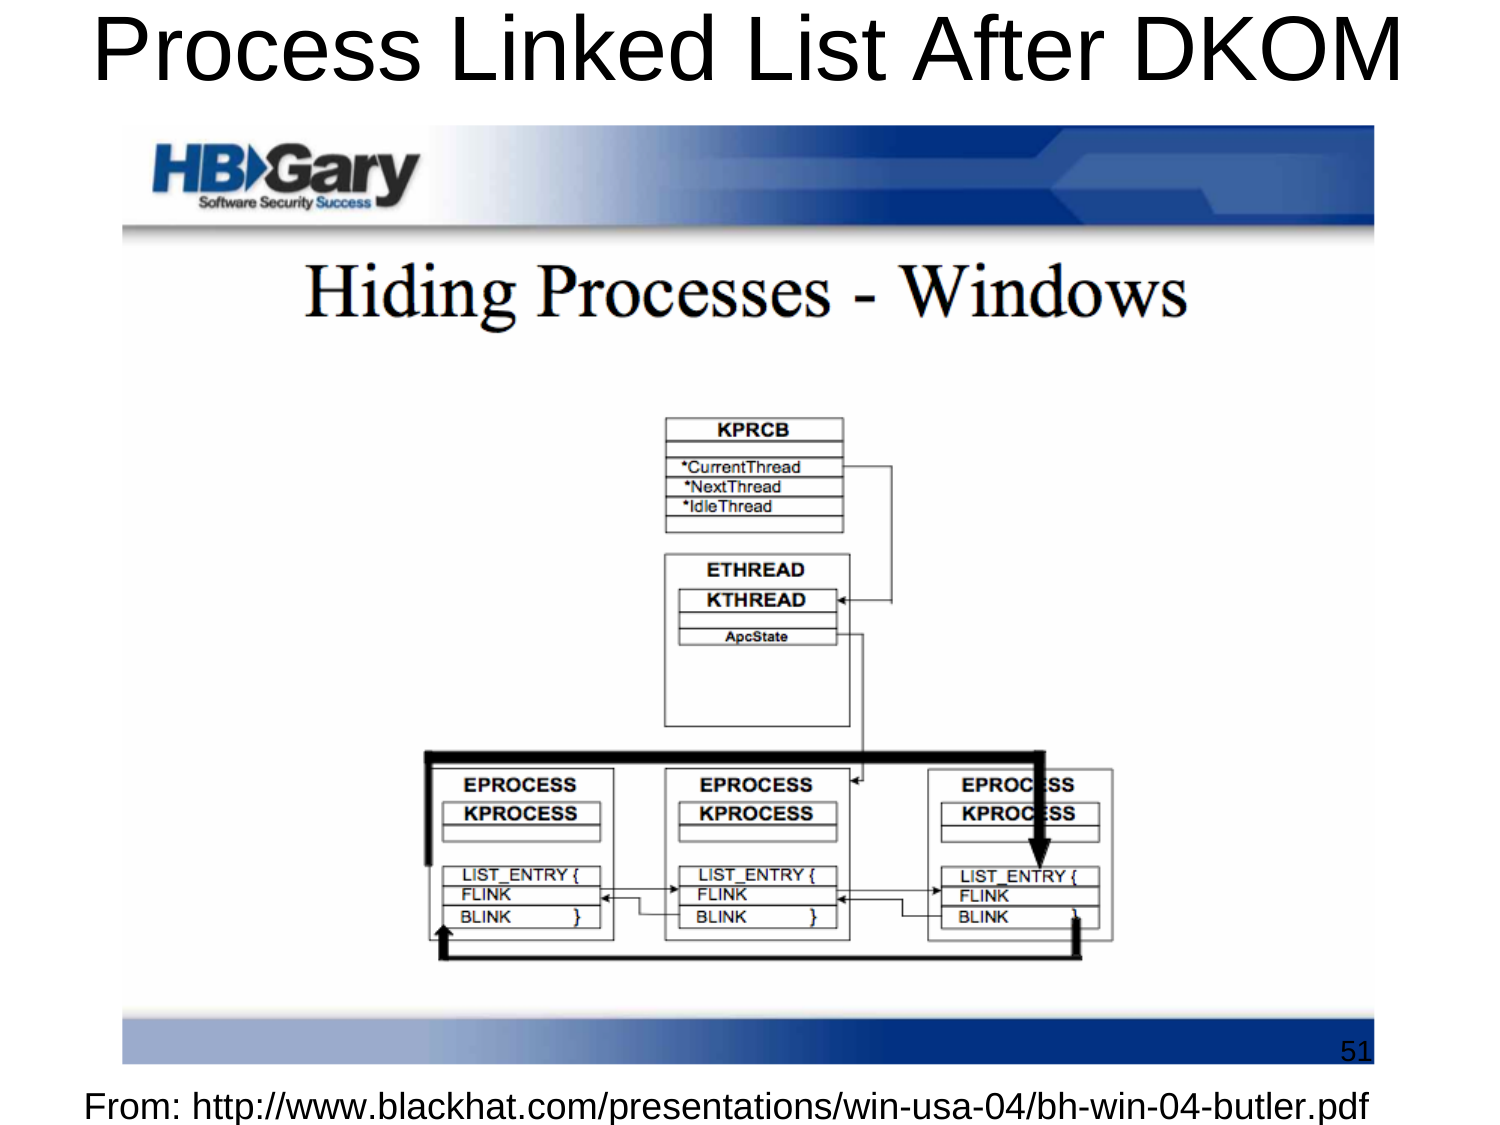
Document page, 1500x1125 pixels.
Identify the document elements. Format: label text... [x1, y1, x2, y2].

text_box From: http://www.blackhat.com/presentations/win-usa-04/bh-win-04-butler.pdf [68, 1074, 1320, 1125]
picture [112, 112, 1388, 1075]
text_box <number> [1074, 1025, 1388, 1101]
title Process Linked List After DKOM [75, 0, 1426, 138]
